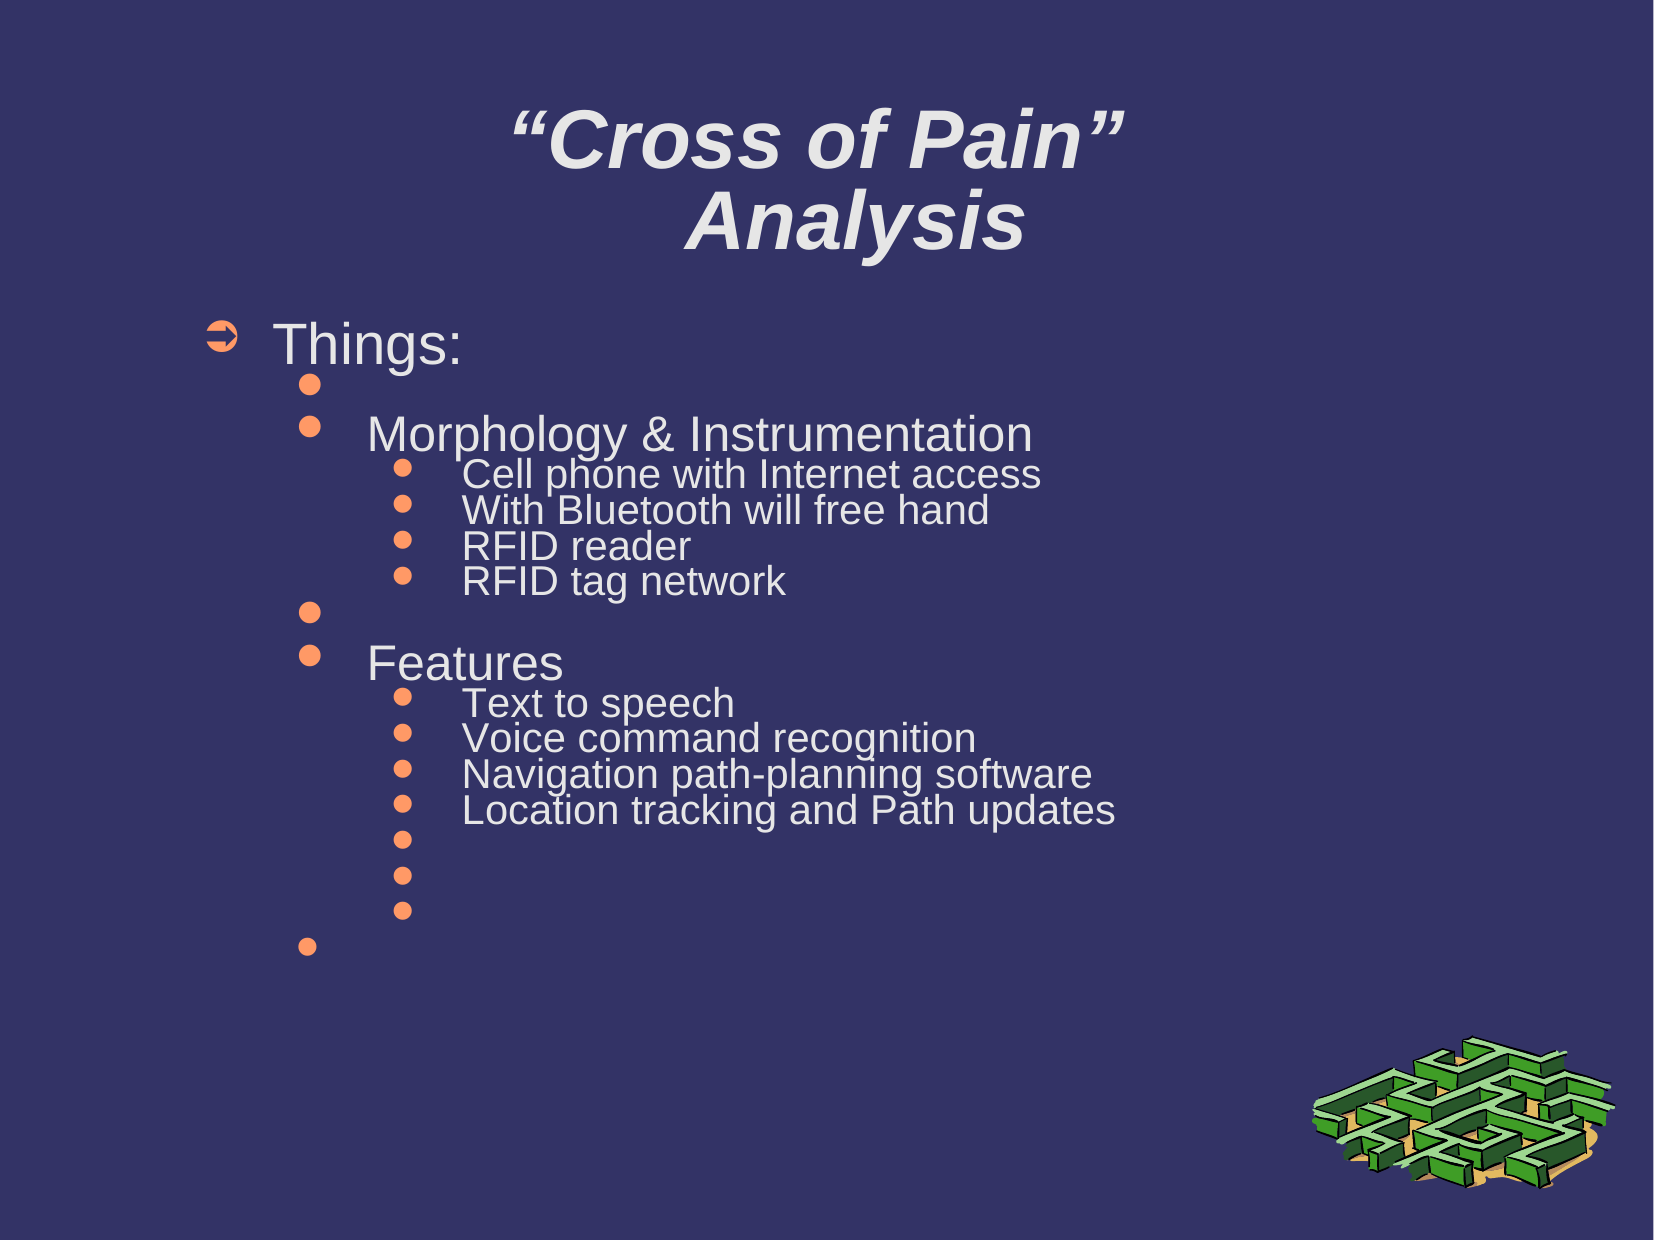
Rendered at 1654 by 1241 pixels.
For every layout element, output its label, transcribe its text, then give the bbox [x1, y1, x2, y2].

list Things: Morphology & Instrumentation Cell phone with Internet access With Bluetooth will free hand RFID reader RFID tag network Features Text to speech Voice command recognition Navigation path-planning software Location tracking and Path updates [178, 324, 1570, 1033]
title “Cross of Pain” Analysis [121, 97, 1534, 272]
